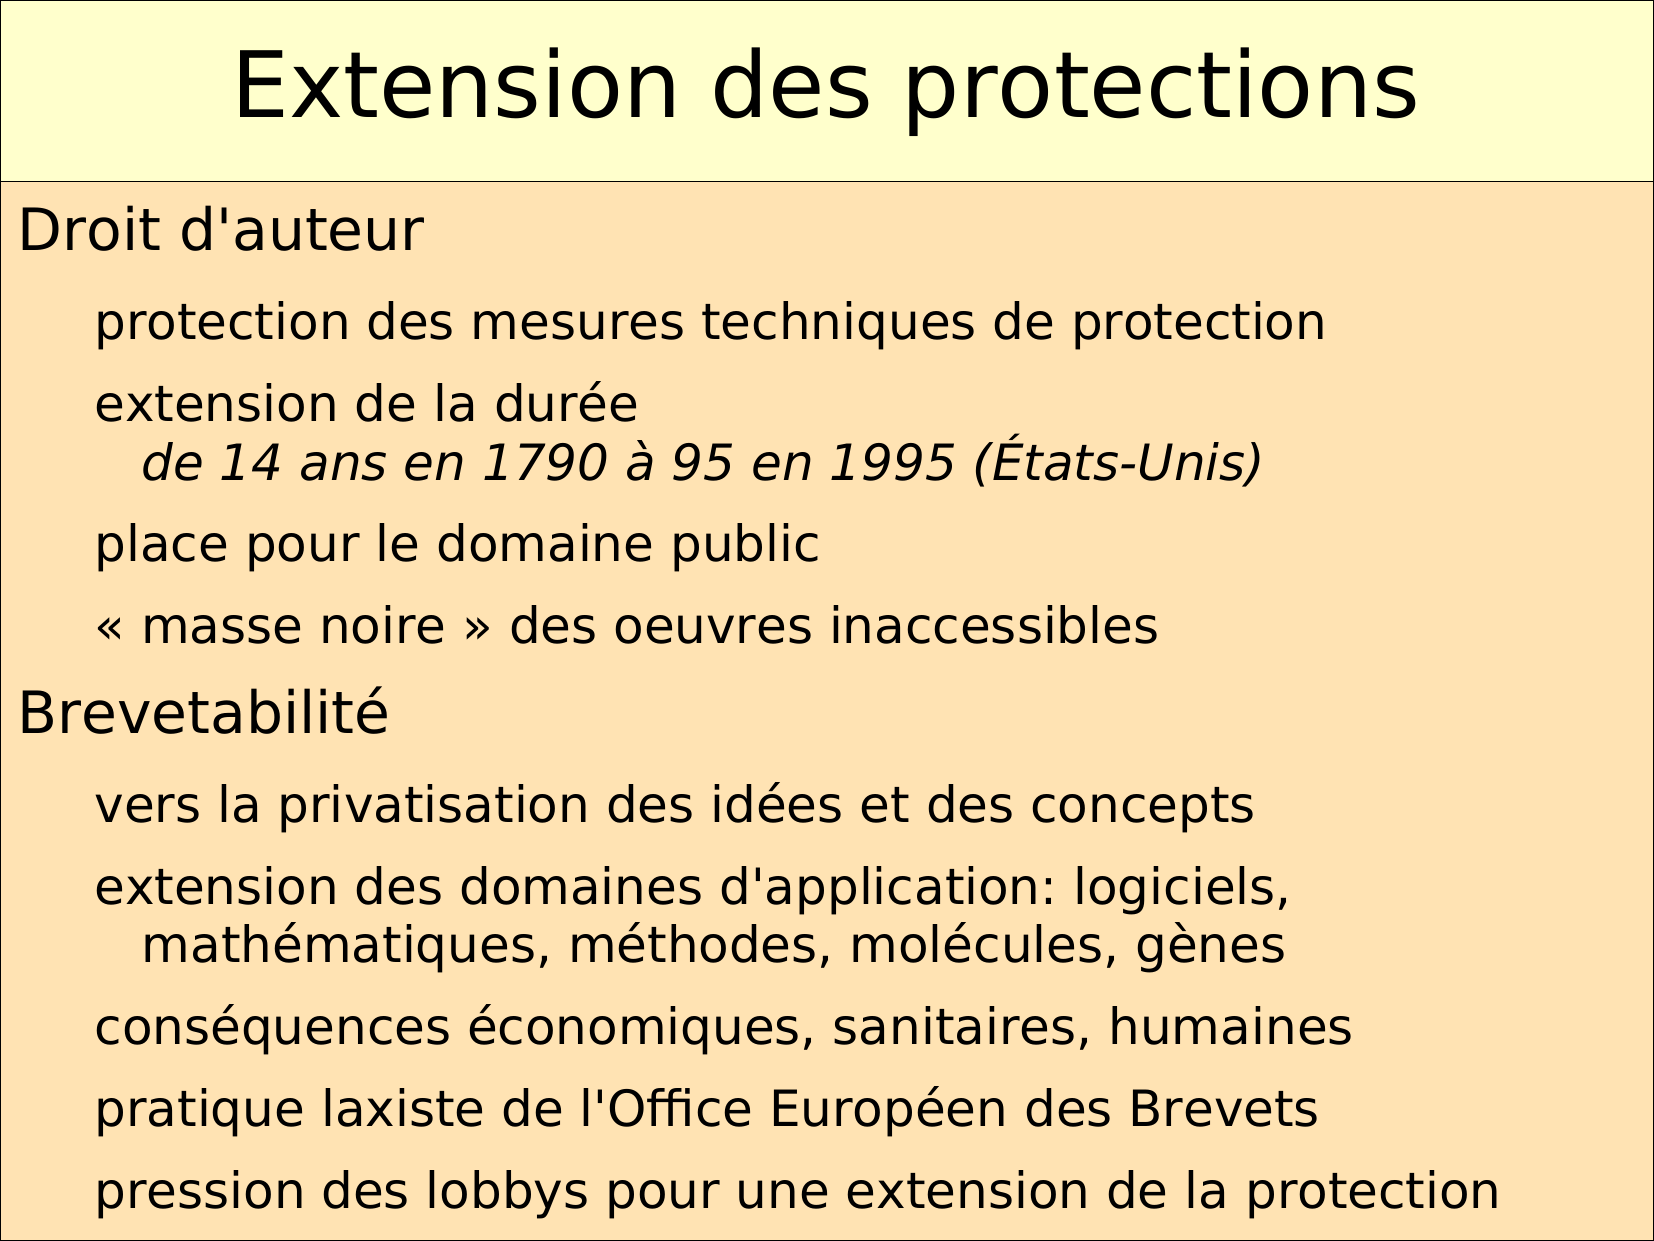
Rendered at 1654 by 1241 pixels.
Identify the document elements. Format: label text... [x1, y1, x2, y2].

title Extension des protections [0, 0, 1654, 173]
list Droit d'auteur protection des mesures techniques de protection extension de la durée de 14 ans en 1790 à 95 en 1995 (États-Unis) place pour le domaine public « masse noire » des oeuvres inaccessibles Brevetabilité vers la privatisation des idées et des concepts extension des domaines d'application: logiciels, mathématiques, méthodes, molécules, gènes conséquences économiques, sanitaires, humaines pratique laxiste de l'Office Européen des Brevets pression des lobbys pour une extension de la protection [0, 196, 1654, 1241]
